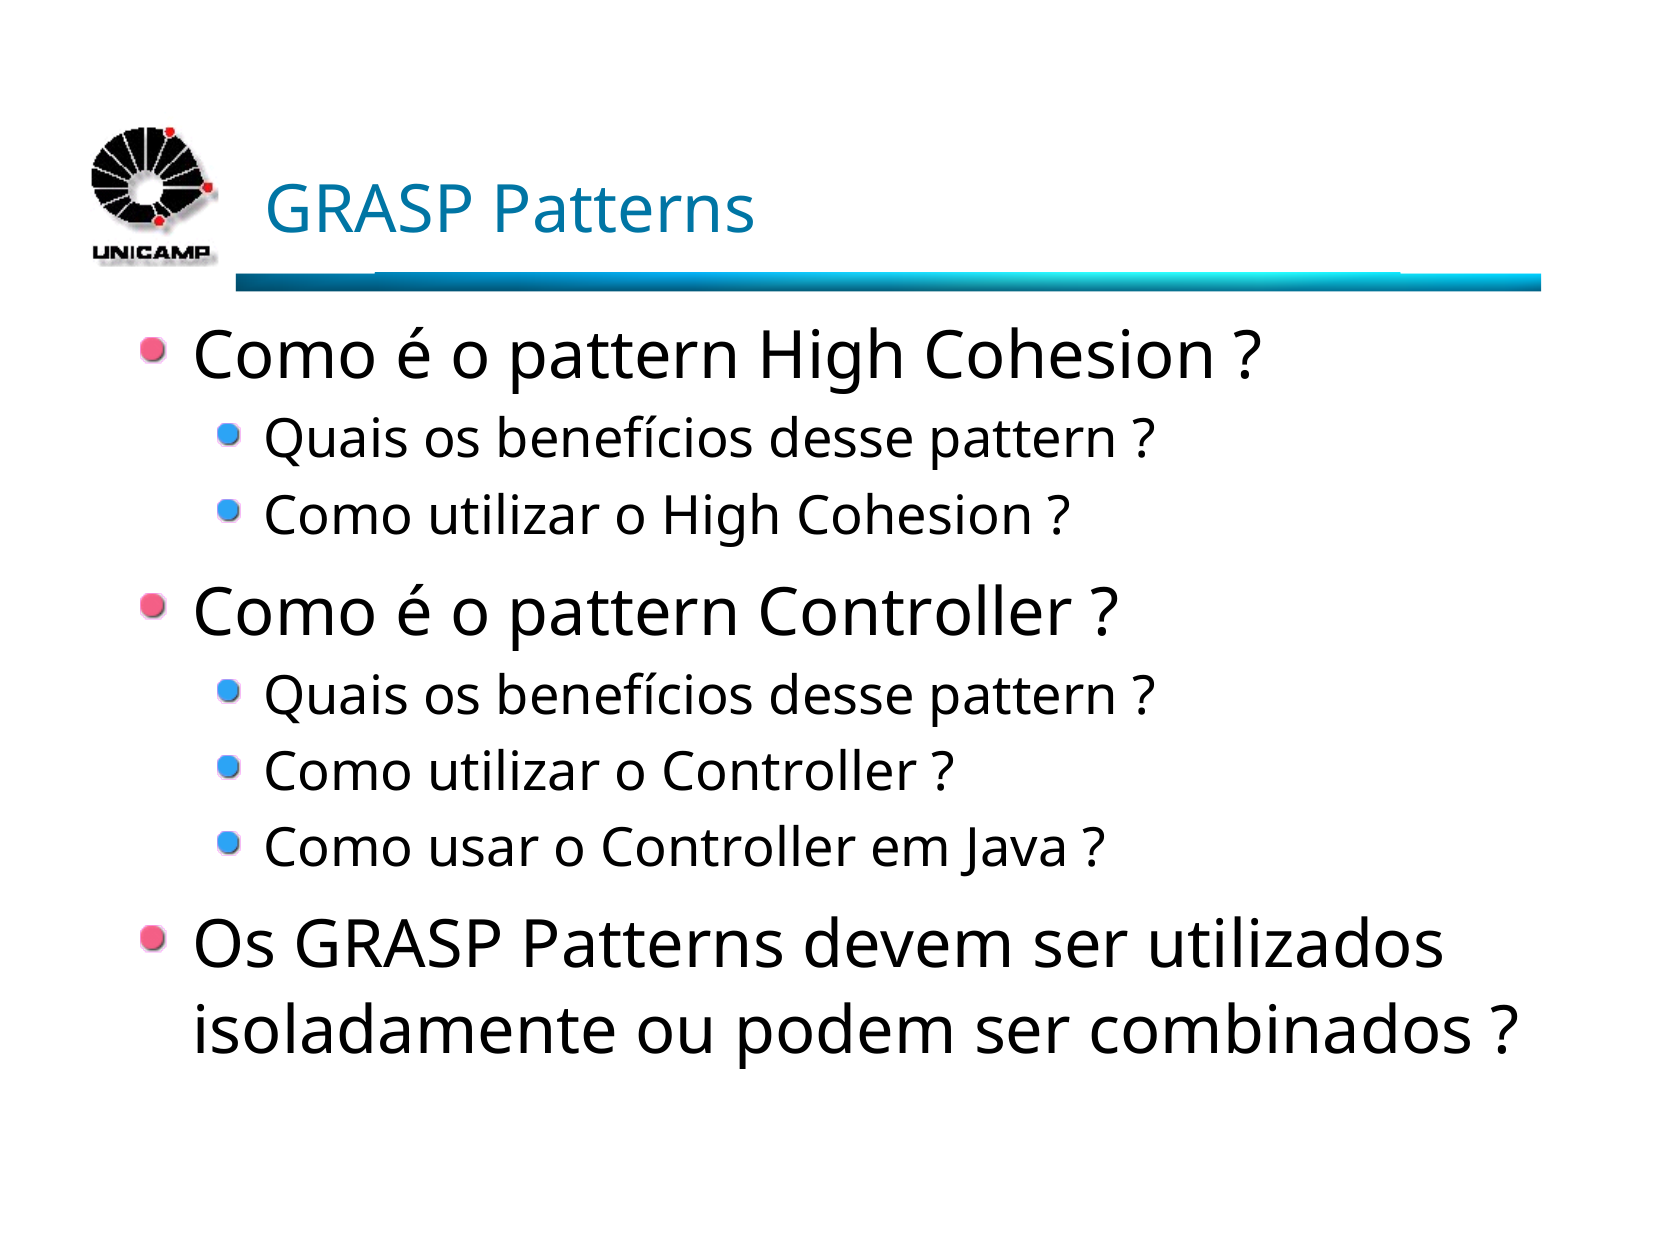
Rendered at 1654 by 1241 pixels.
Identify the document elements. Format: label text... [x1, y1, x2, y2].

list Como é o pattern High Cohesion ? Quais os benefícios desse pattern ? Como utilizar o High Cohesion ? Como é o pattern Controller ? Quais os benefícios desse pattern ? Como utilizar o Controller ? Como usar o Controller em Java ? Os GRASP Patterns devem ser utilizados isoladamente ou podem ser combinados ? [121, 309, 1534, 1167]
picture [125, 272, 1654, 295]
title GRASP Patterns [264, 57, 1534, 250]
